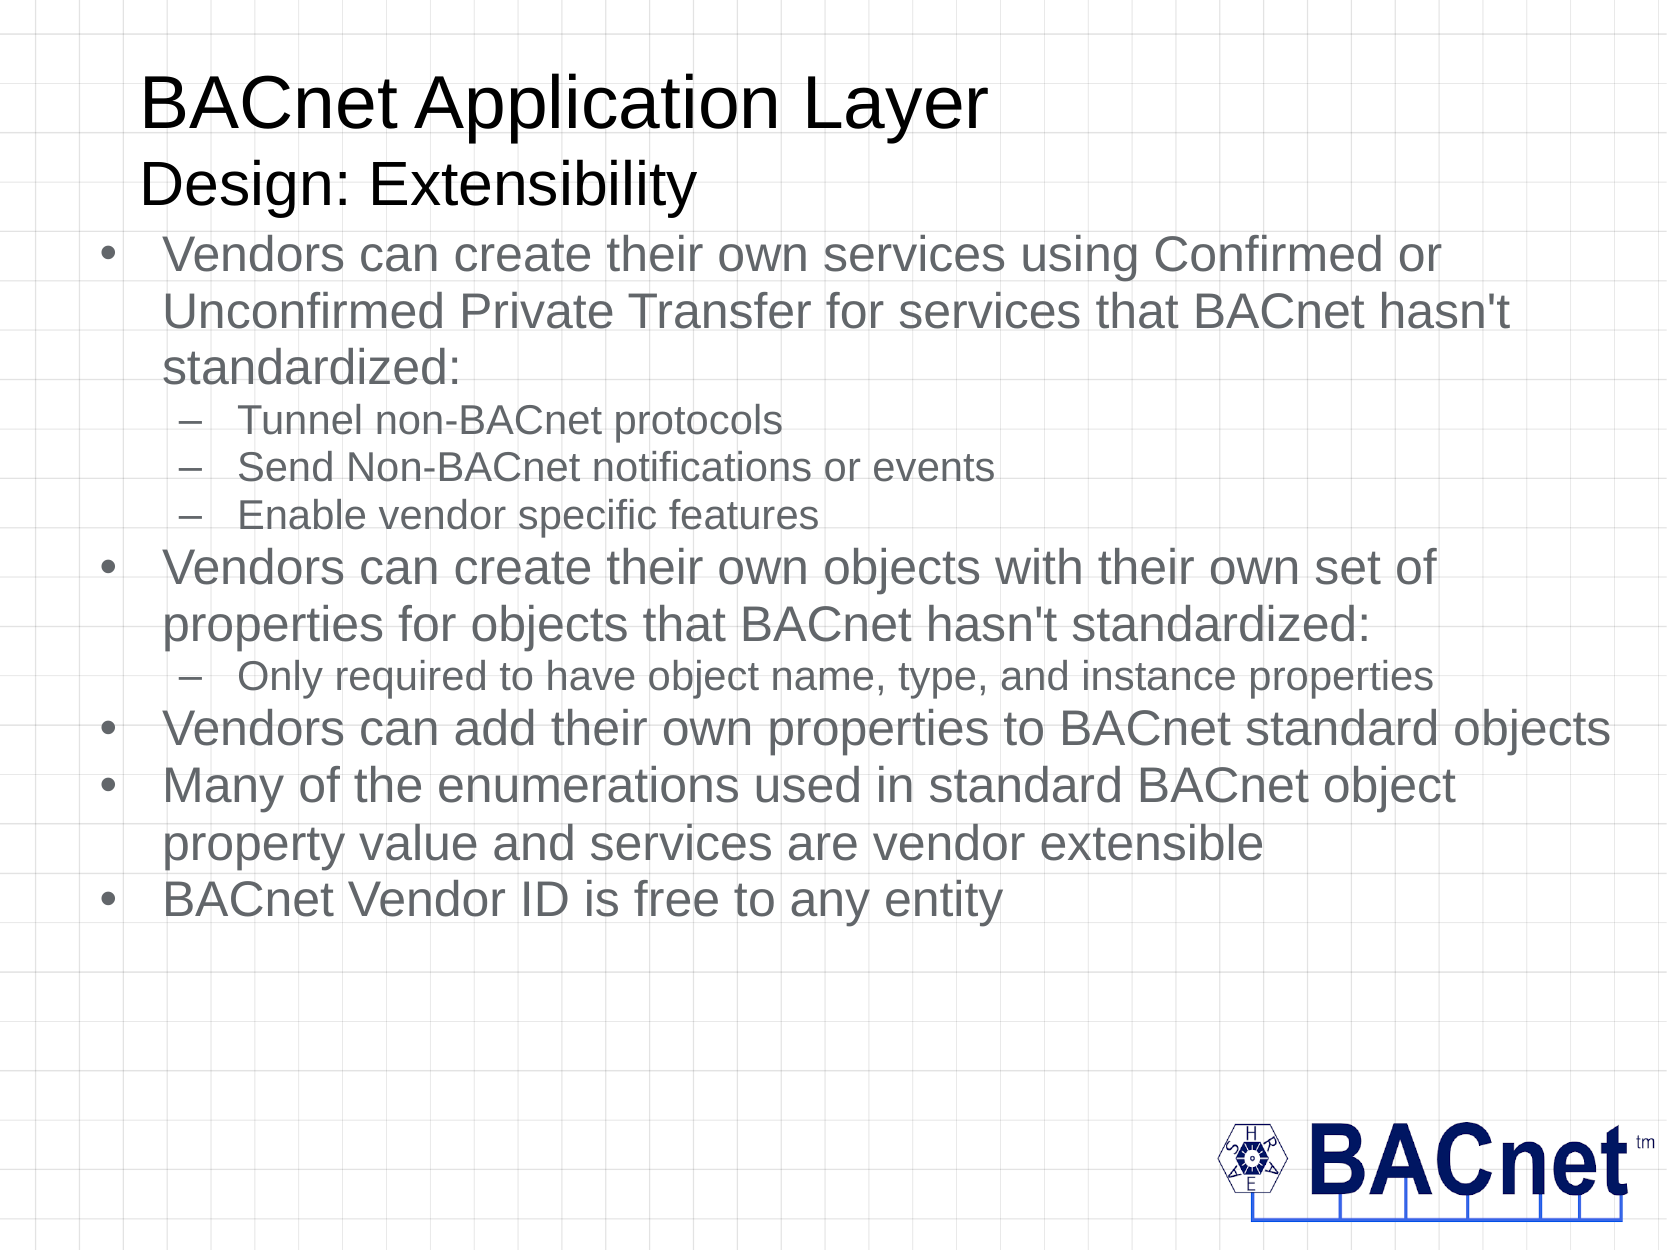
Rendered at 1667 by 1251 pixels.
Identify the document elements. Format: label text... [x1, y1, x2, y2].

picture [0, 0, 1667, 1250]
text_box Vendors can create their own services using Confirmed or Unconfirmed Private Transfer for services that BACnet hasn't standardized: Tunnel non-BACnet protocols Send Non-BACnet notifications or events Enable vendor specific features Vendors can create their own objects with their own set of properties for objects that BACnet hasn't standardized: Only required to have object name, type, and instance properties Vendors can add their own properties to BACnet standard objects Many of the enumerations used in standard BACnet object property value and services are vendor extensible BACnet Vendor ID is free to any entity [72, 210, 1646, 989]
title BACnet Application Layer Design: Extensibility [133, 47, 1630, 210]
